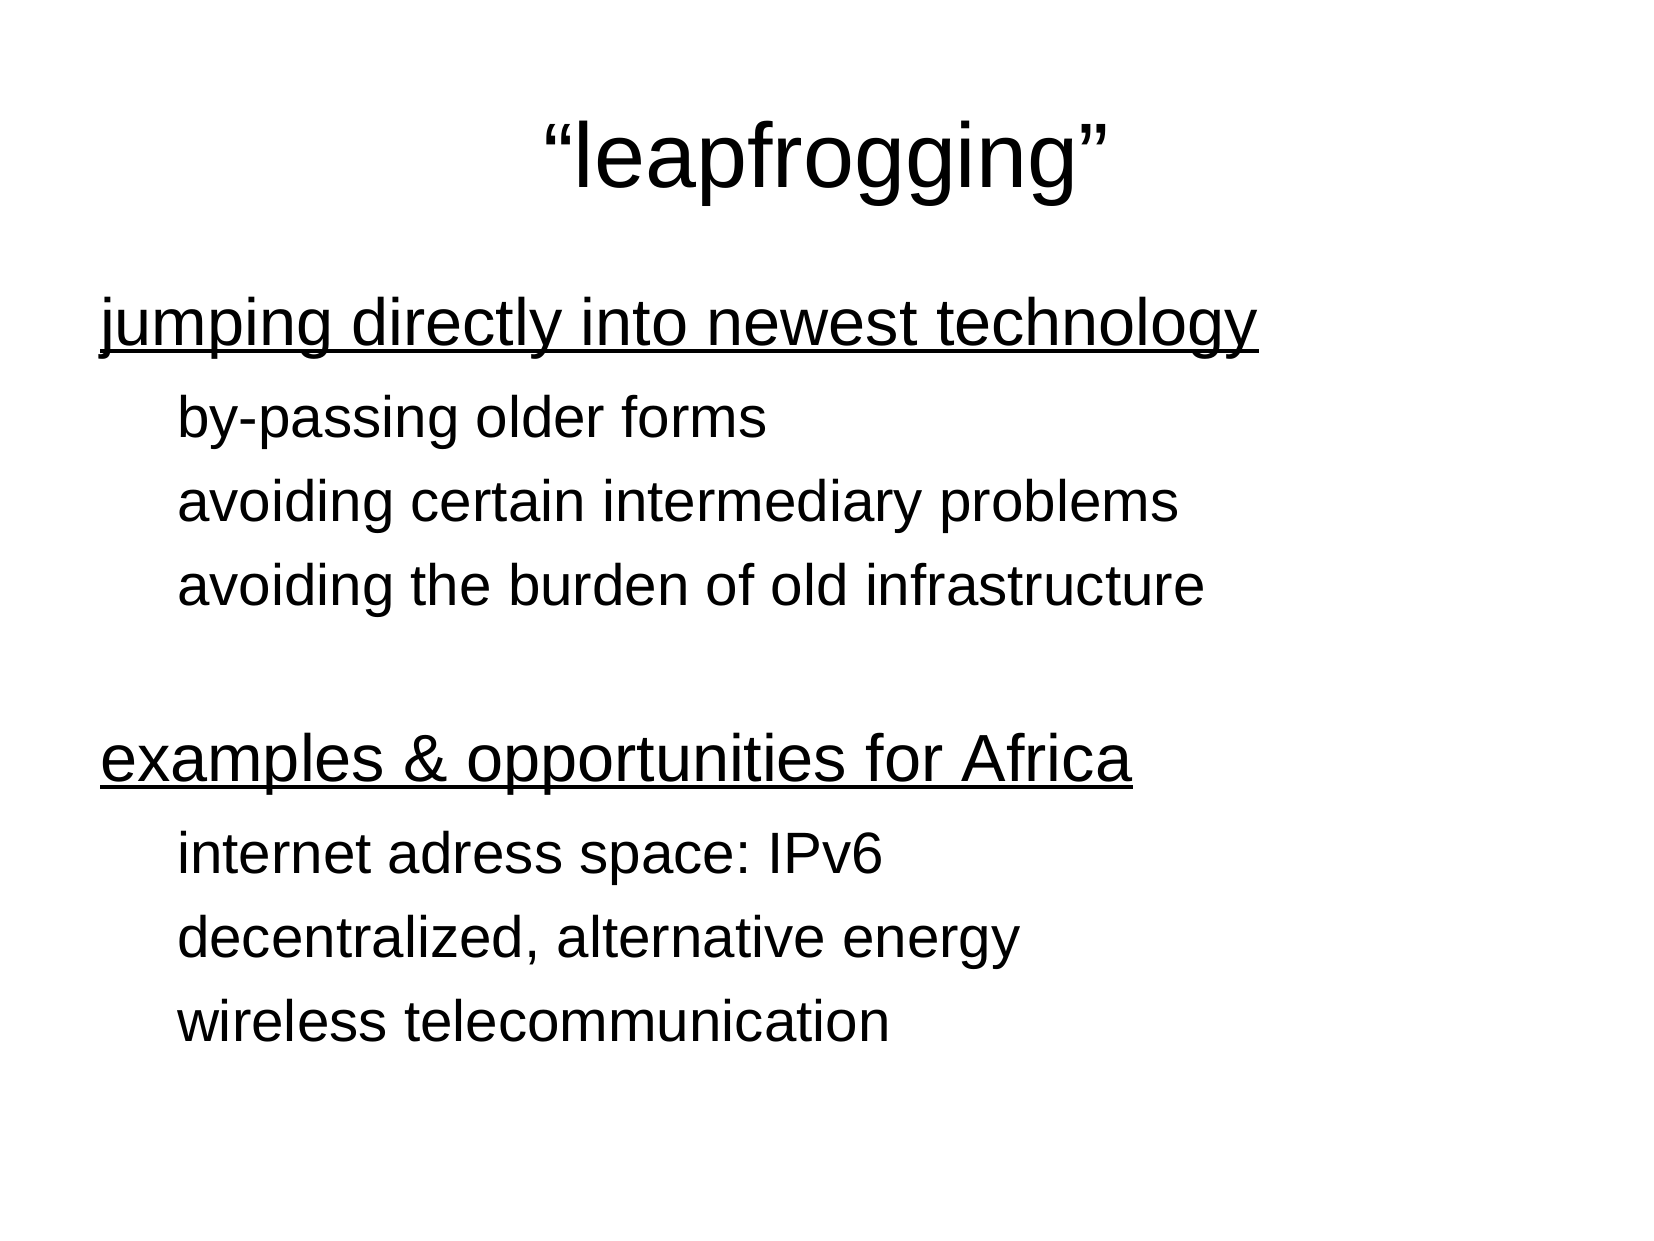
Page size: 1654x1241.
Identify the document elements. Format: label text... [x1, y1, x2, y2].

title “leapfrogging” [82, 55, 1571, 263]
list jumping directly into newest technology by-passing older forms avoiding certain intermediary problems avoiding the burden of old infrastructure examples & opportunities for Africa internet adress space: IPv6 decentralized, alternative energy wireless telecommunication [82, 290, 1571, 1096]
